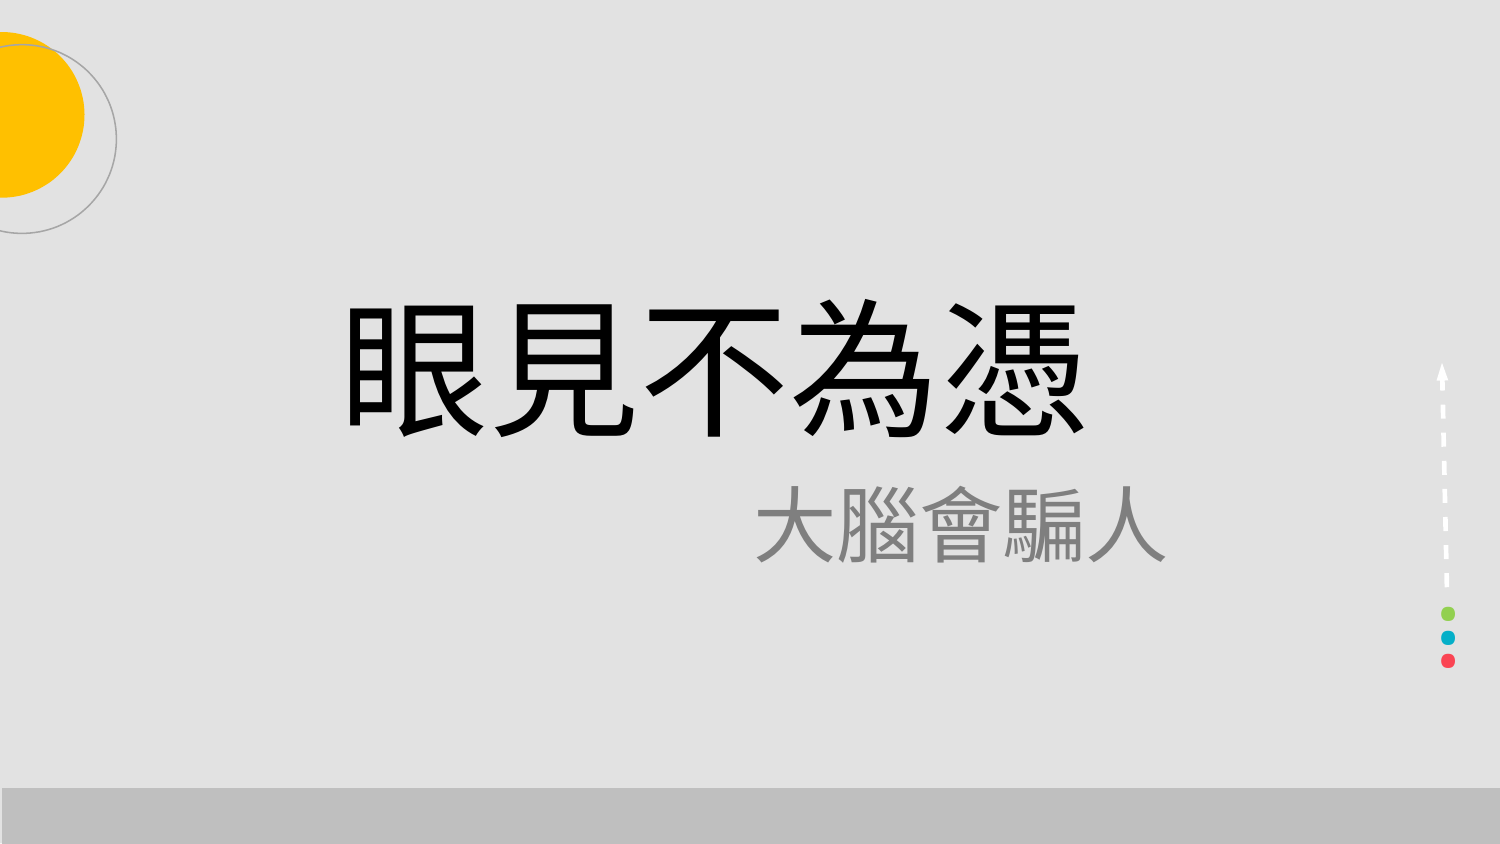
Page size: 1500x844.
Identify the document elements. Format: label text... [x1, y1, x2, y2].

text_box 大腦會騙人 [738, 465, 1223, 582]
text_box 眼見不為憑 [324, 268, 1210, 466]
